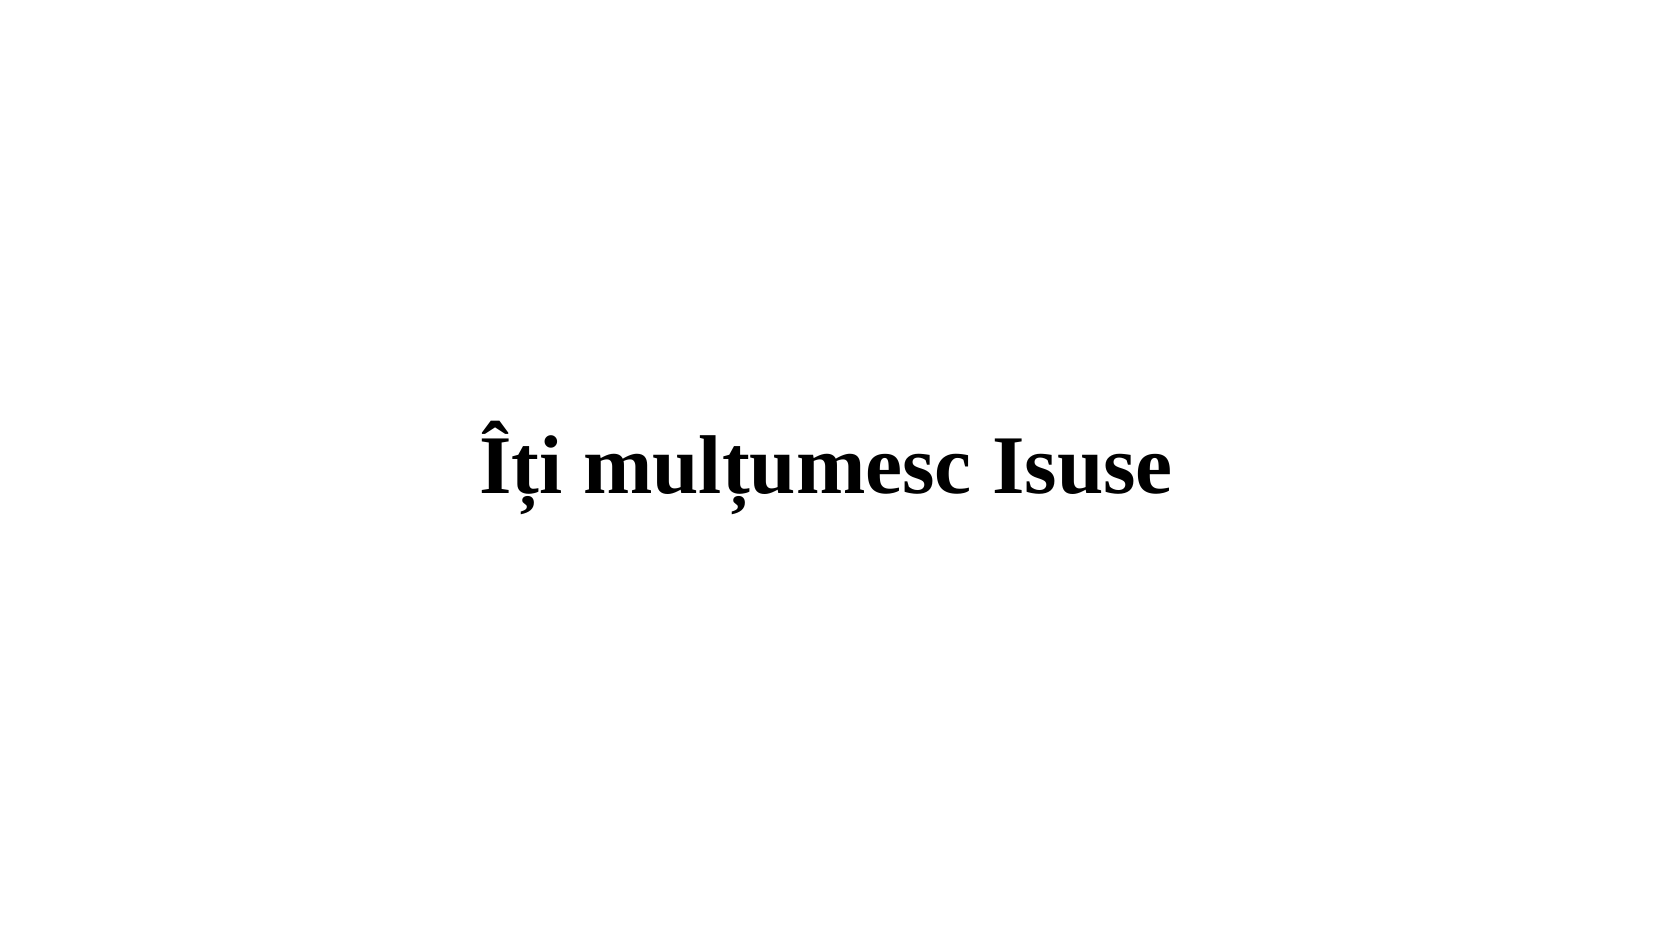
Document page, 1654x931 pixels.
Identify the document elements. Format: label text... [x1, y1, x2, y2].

subtitle Îți mulțumesc Isuse [300, 150, 1354, 781]
